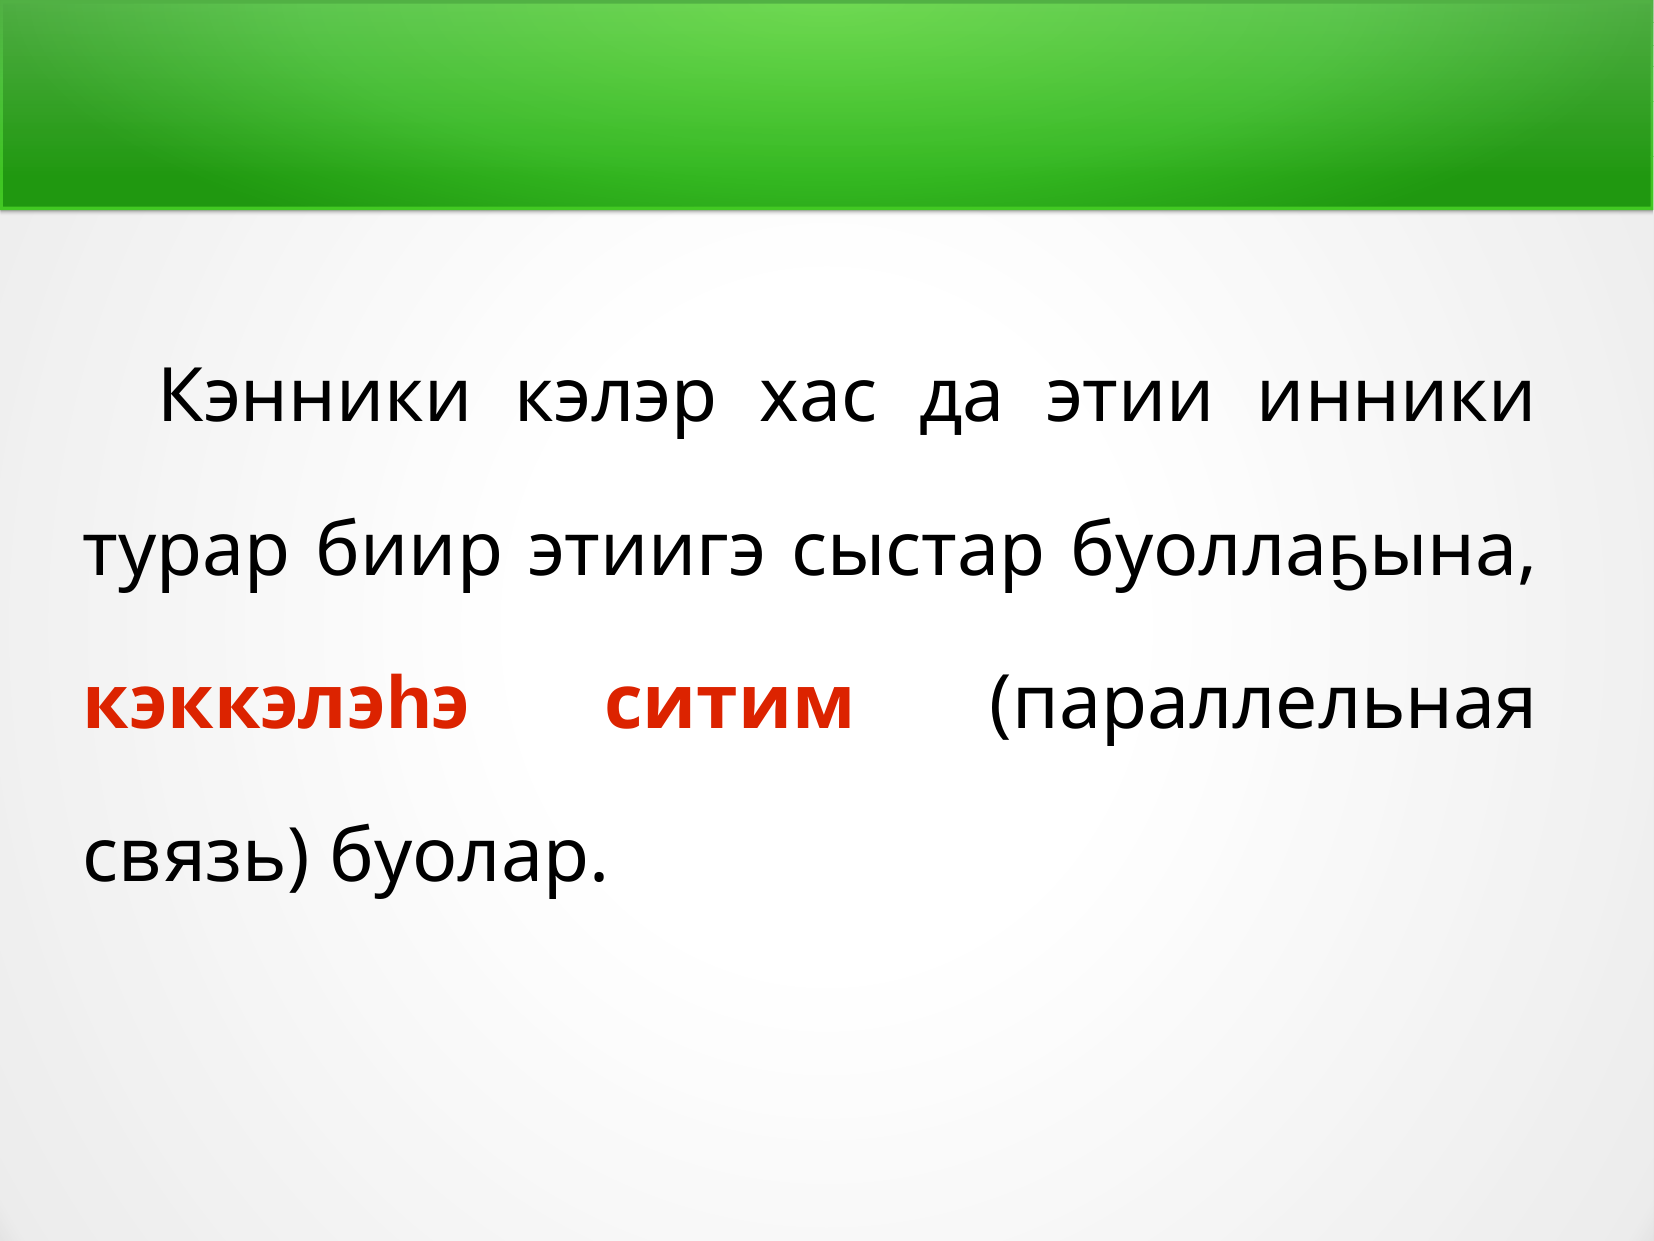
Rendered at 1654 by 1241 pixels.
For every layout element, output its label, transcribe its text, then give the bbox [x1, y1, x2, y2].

list Кэнники кэлэр хас да этии инники турар биир этиигэ сыстар буоллаҕына, кэккэлэһэ ситим (параллельная связь) буолар. [82, 290, 1538, 1010]
